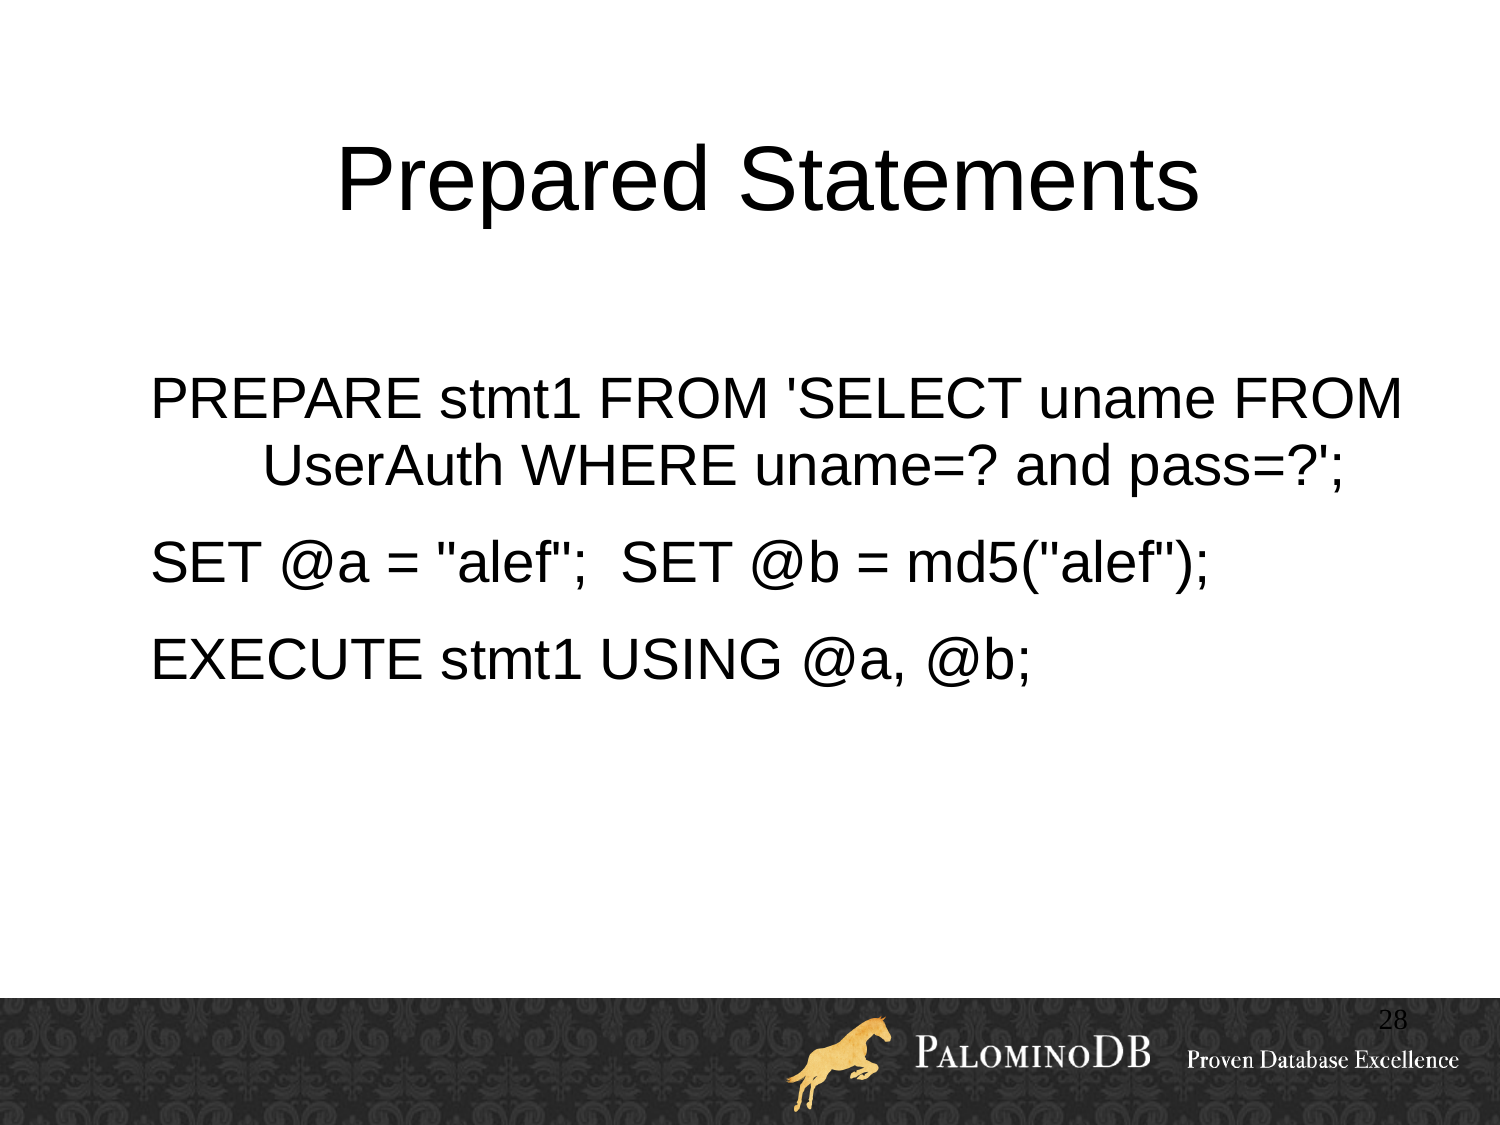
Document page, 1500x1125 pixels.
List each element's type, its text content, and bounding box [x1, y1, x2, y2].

picture [0, 998, 1500, 1125]
title Prepared Statements [127, 82, 1409, 271]
list PREPARE stmt1 FROM 'SELECT uname FROM UserAuth WHERE uname=? and pass=?'; SET @a = "alef"; SET @b = md5("alef"); EXECUTE stmt1 USING @a, @b; [150, 263, 1425, 1006]
